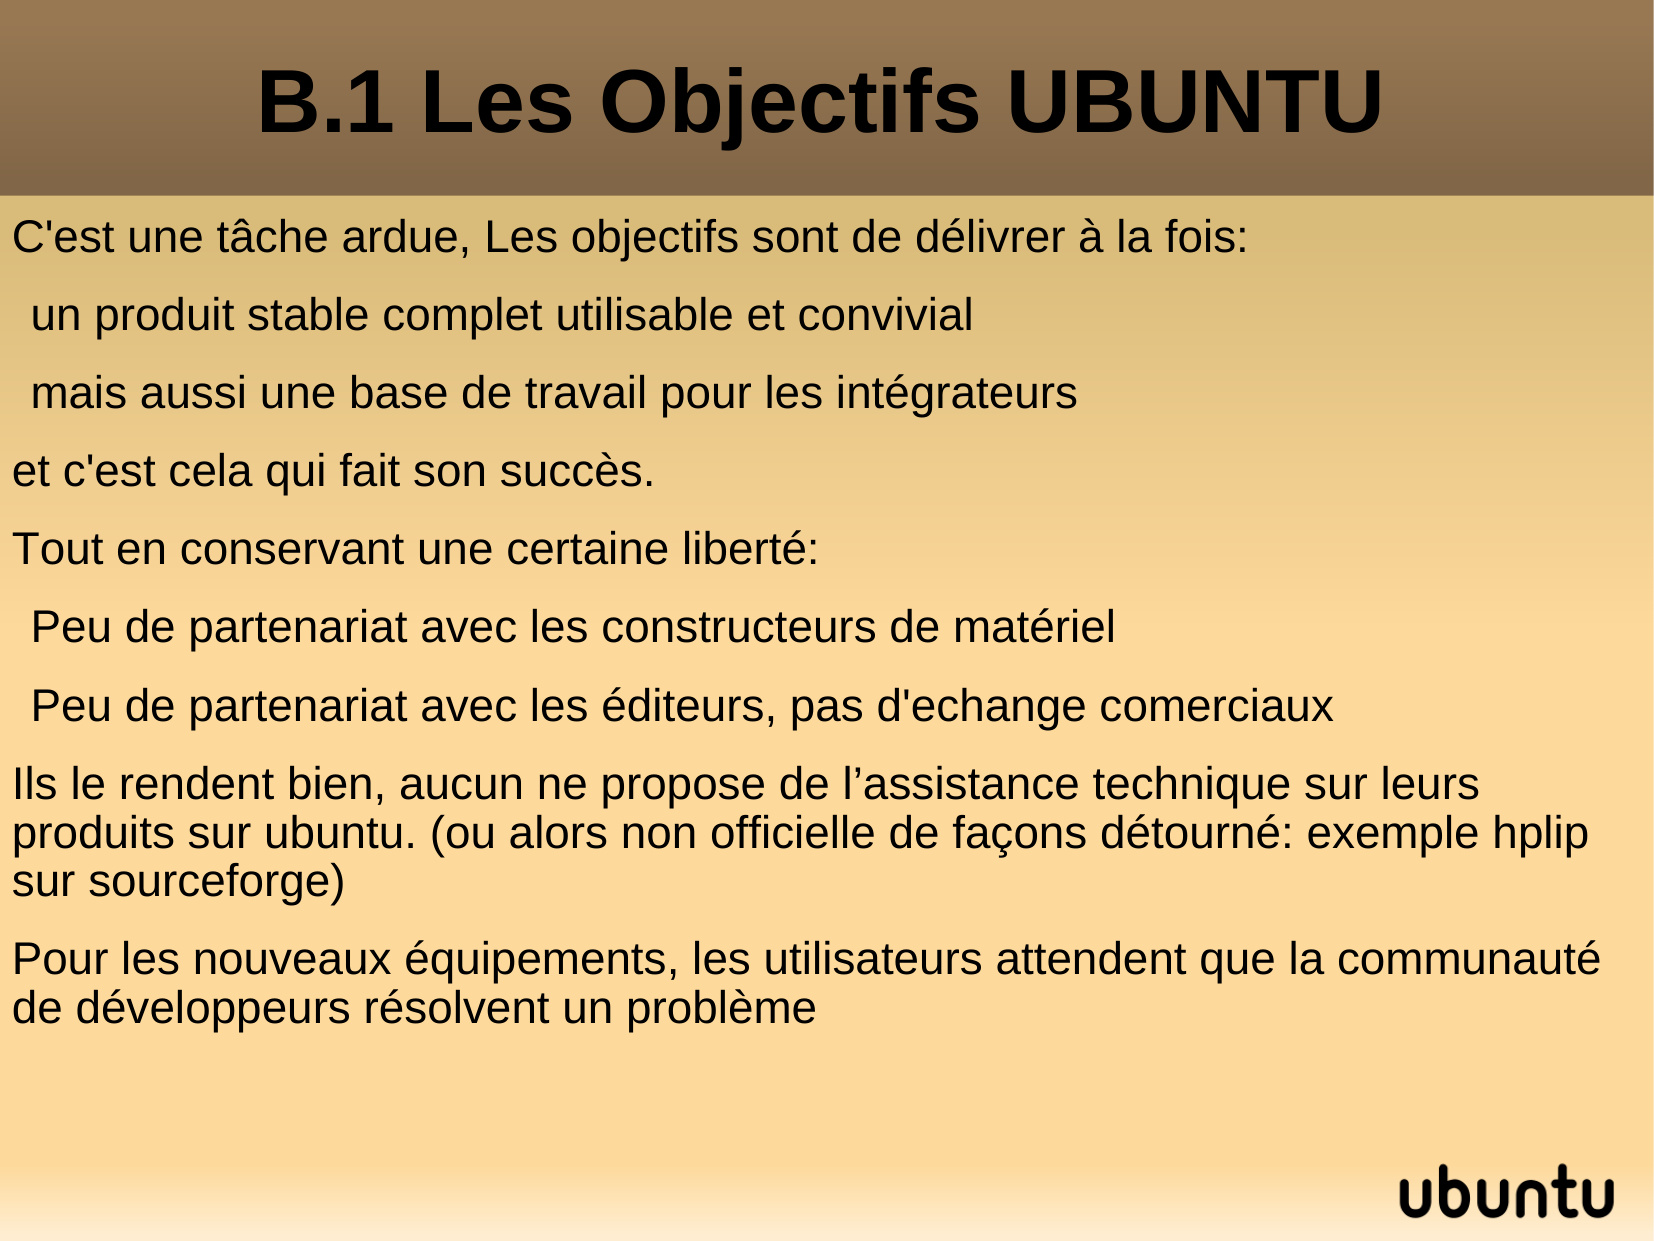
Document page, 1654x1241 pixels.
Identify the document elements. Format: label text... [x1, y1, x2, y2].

list C'est une tâche ardue, Les objectifs sont de délivrer à la fois: un produit stable complet utilisable et convivial mais aussi une base de travail pour les intégrateurs et c'est cela qui fait son succès. Tout en conservant une certaine liberté: Peu de partenariat avec les constructeurs de matériel Peu de partenariat avec les éditeurs, pas d'echange comerciaux Ils le rendent bien, aucun ne propose de l’assistance technique sur leurs produits sur ubuntu. (ou alors non officielle de façons détourné: exemple hplip sur sourceforge) Pour les nouveaux équipements, les utilisateurs attendent que la communauté de développeurs résolvent un problème [11, 213, 1613, 1186]
picture [0, 0, 1654, 1241]
title B.1 Les Objectifs UBUNTU [76, 7, 1565, 200]
